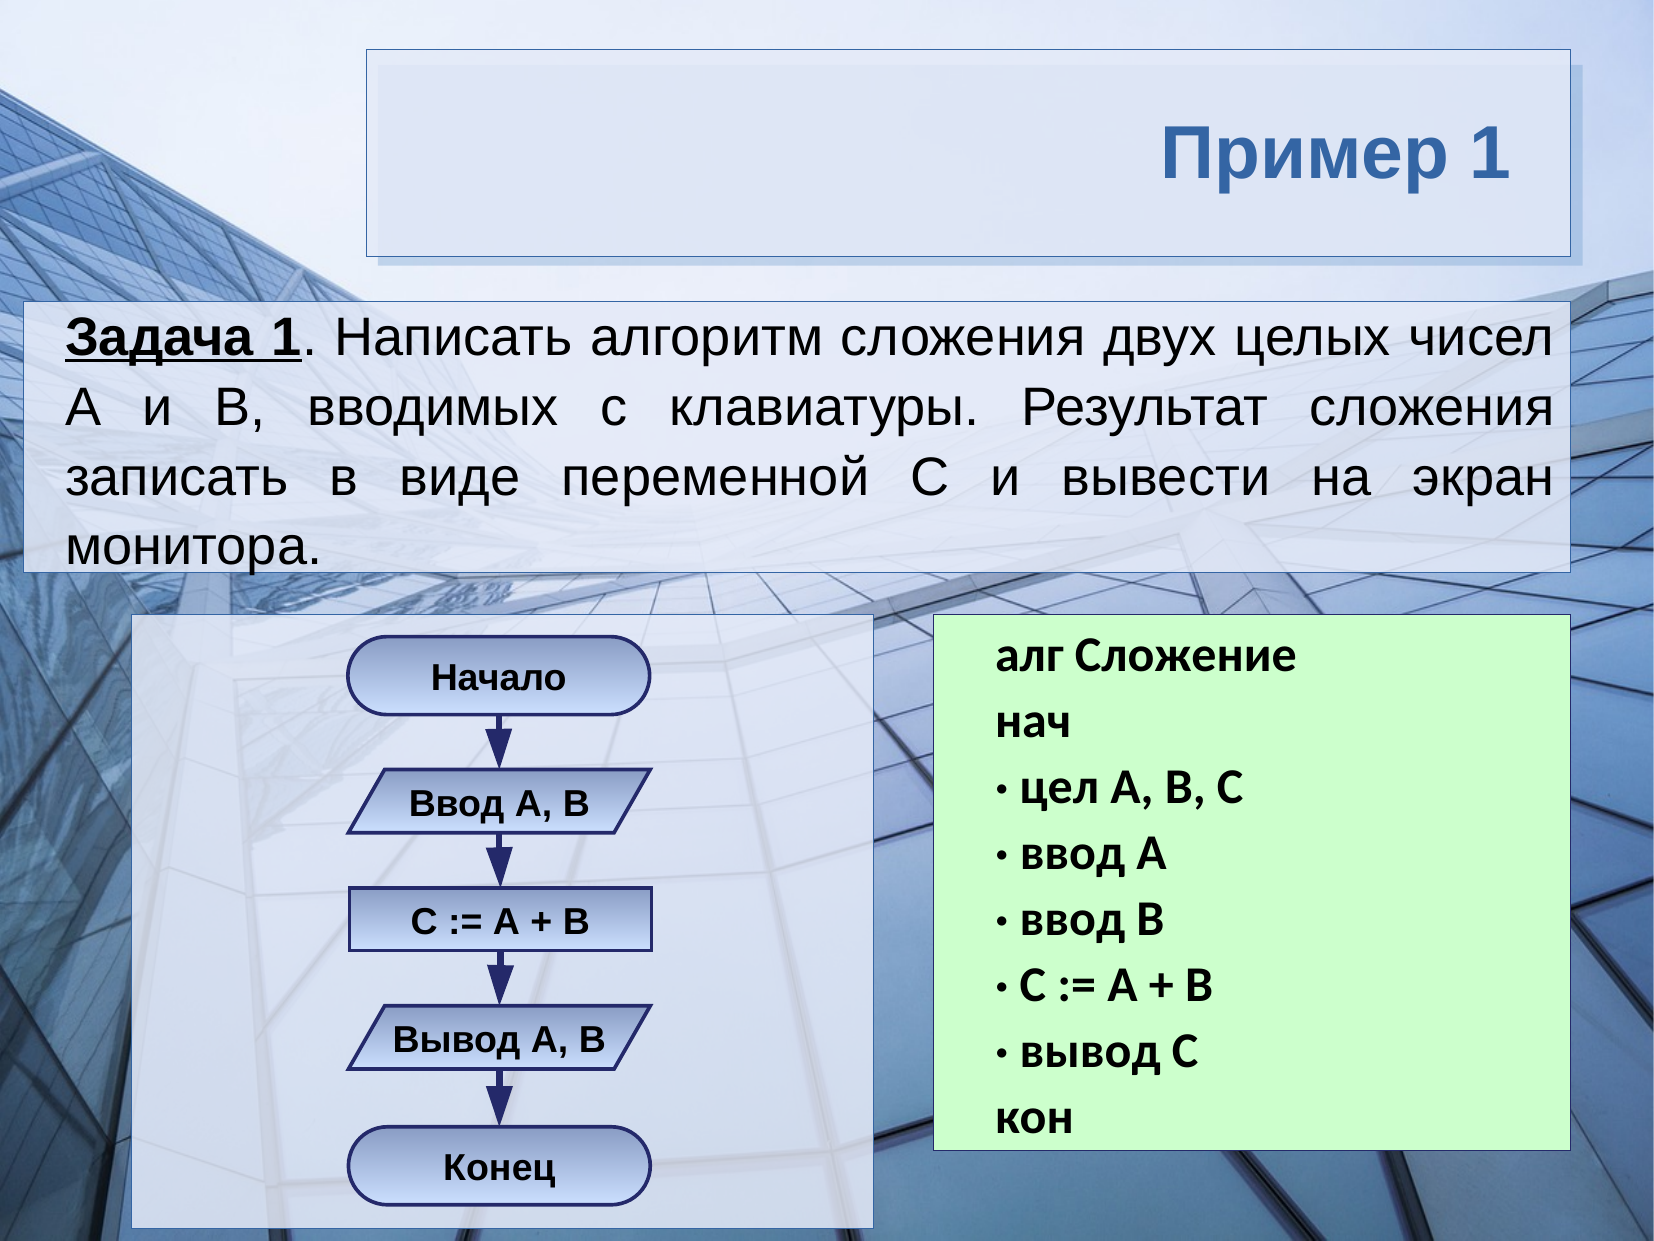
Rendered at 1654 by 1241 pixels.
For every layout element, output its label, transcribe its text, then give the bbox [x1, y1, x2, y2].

text_box Ввод А, В [348, 769, 651, 833]
text_box [131, 614, 874, 1229]
text_box Задача 1. Написать алгоритм сложения двух целых чисел А и В, вводимых с клавиатуры. Результат сложения записать в виде переменной С и вывести на экран монитора. [23, 301, 1571, 573]
title Пример 1 [366, 49, 1571, 257]
text_box [377, 64, 1583, 266]
text_box Вывод А, В [348, 1005, 651, 1070]
text_box Конец [348, 1126, 651, 1205]
text_box С := А + В [349, 887, 652, 951]
picture [0, 0, 1654, 1241]
text_box алг Сложение нач · цел А, В, С · ввод А · ввод В · С := А + В · вывод С кон [933, 614, 1571, 1151]
text_box Начало [347, 636, 650, 715]
